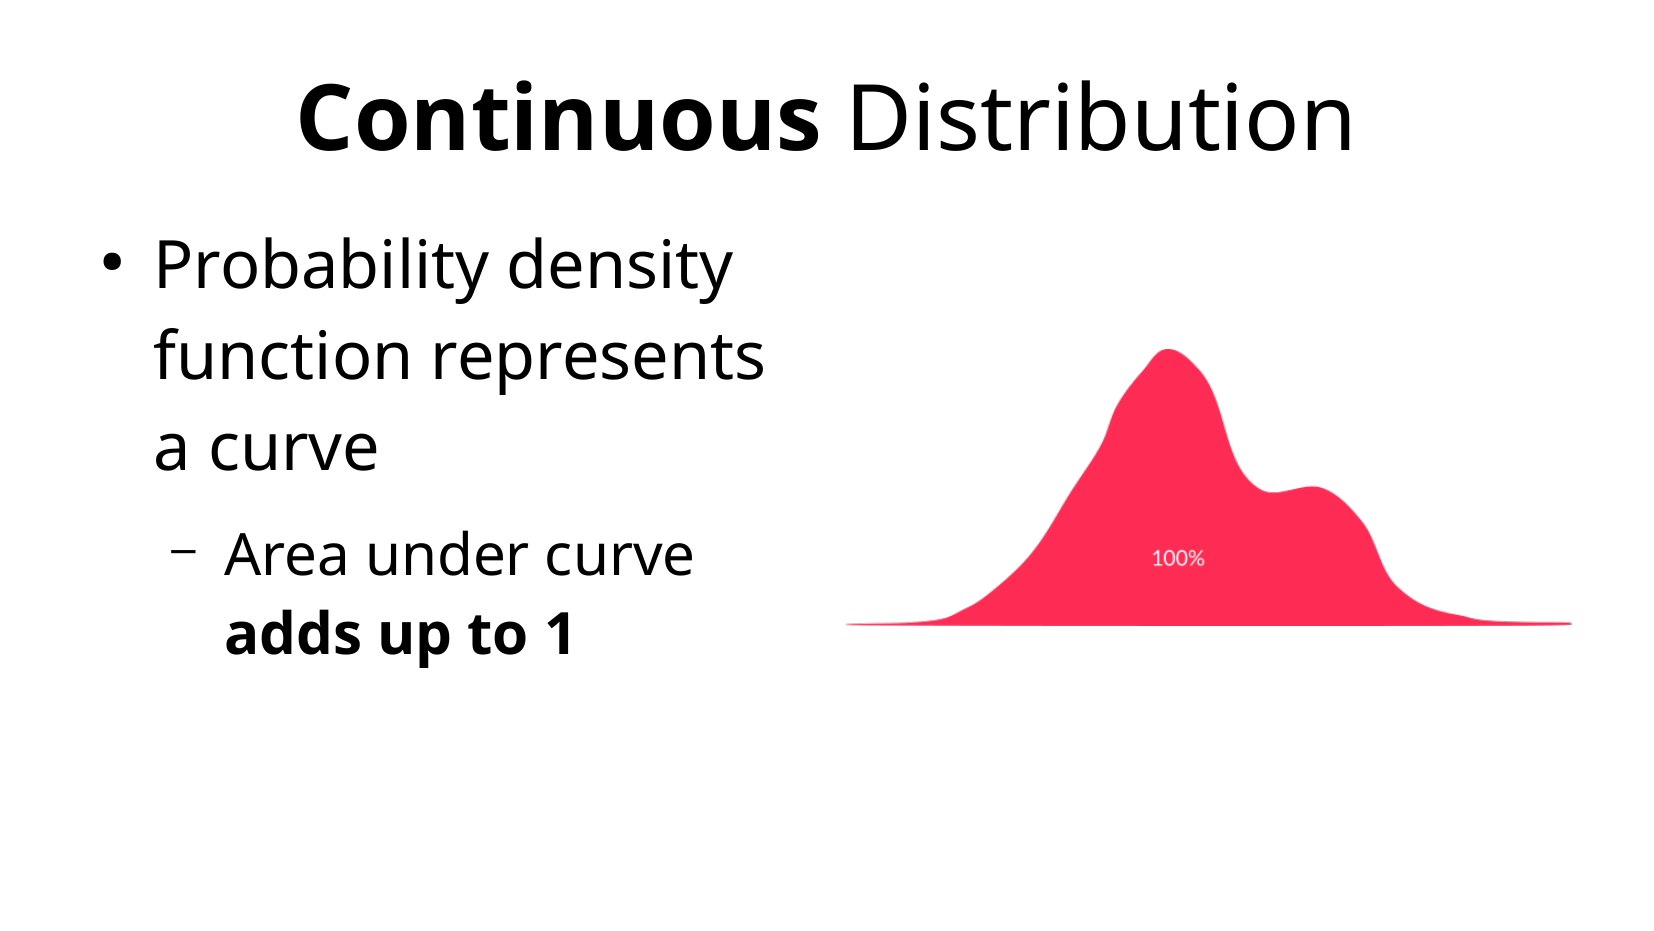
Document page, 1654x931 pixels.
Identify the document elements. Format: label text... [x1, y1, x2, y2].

picture [845, 349, 1572, 626]
title Continuous Distribution [82, 37, 1571, 193]
list Probability density function represents a curve Area under curve adds up to 1 [82, 217, 809, 758]
